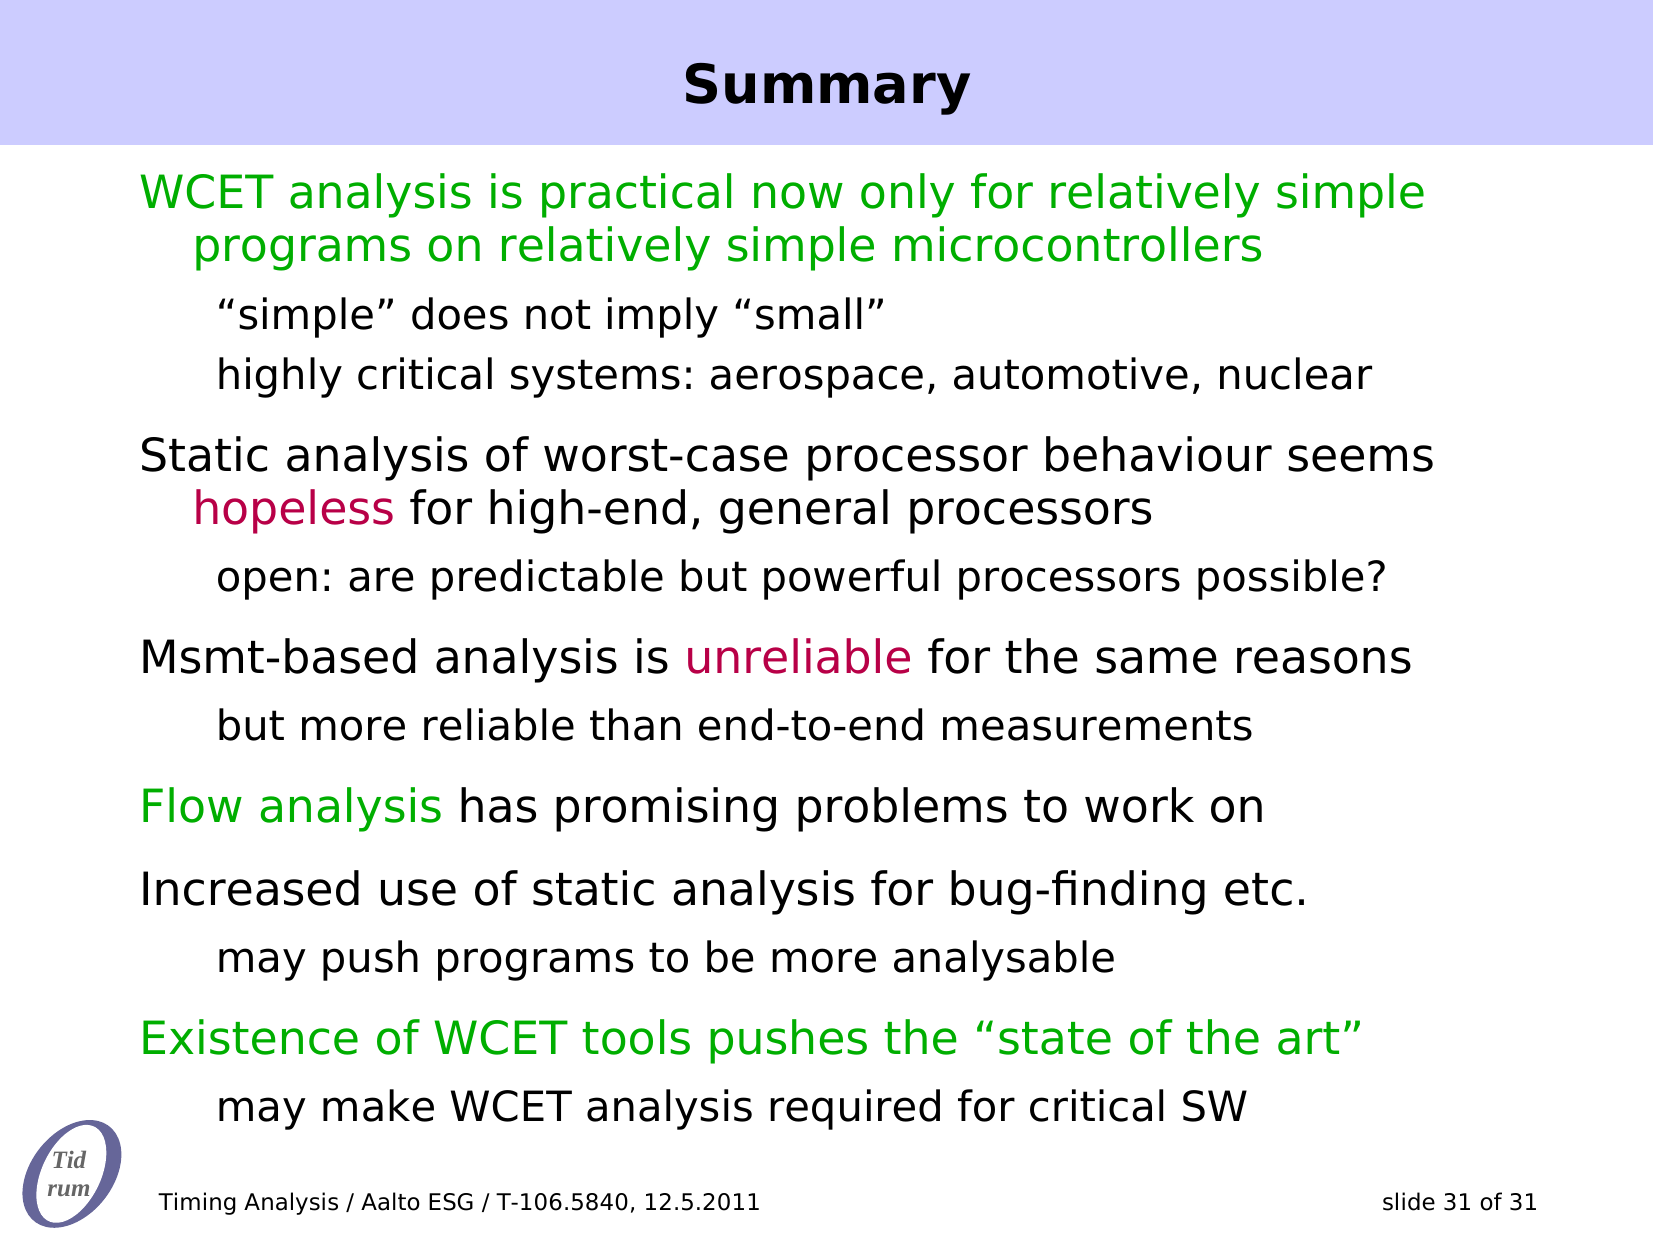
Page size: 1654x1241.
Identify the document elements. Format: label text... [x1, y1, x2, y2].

title Summary [121, 43, 1533, 126]
list WCET analysis is practical now only for relatively simple programs on relatively simple microcontrollers “simple” does not imply “small” highly critical systems: aerospace, automotive, nuclear Static analysis of worst-case processor behaviour seems hopeless for high-end, general processors open: are predictable but powerful processors possible? Msmt-based analysis is unreliable for the same reasons but more reliable than end-to-end measurements Flow analysis has promising problems to work on Increased use of static analysis for bug-finding etc. may push programs to be more analysable Existence of WCET tools pushes the “state of the art” may make WCET analysis required for critical SW [121, 166, 1533, 1150]
